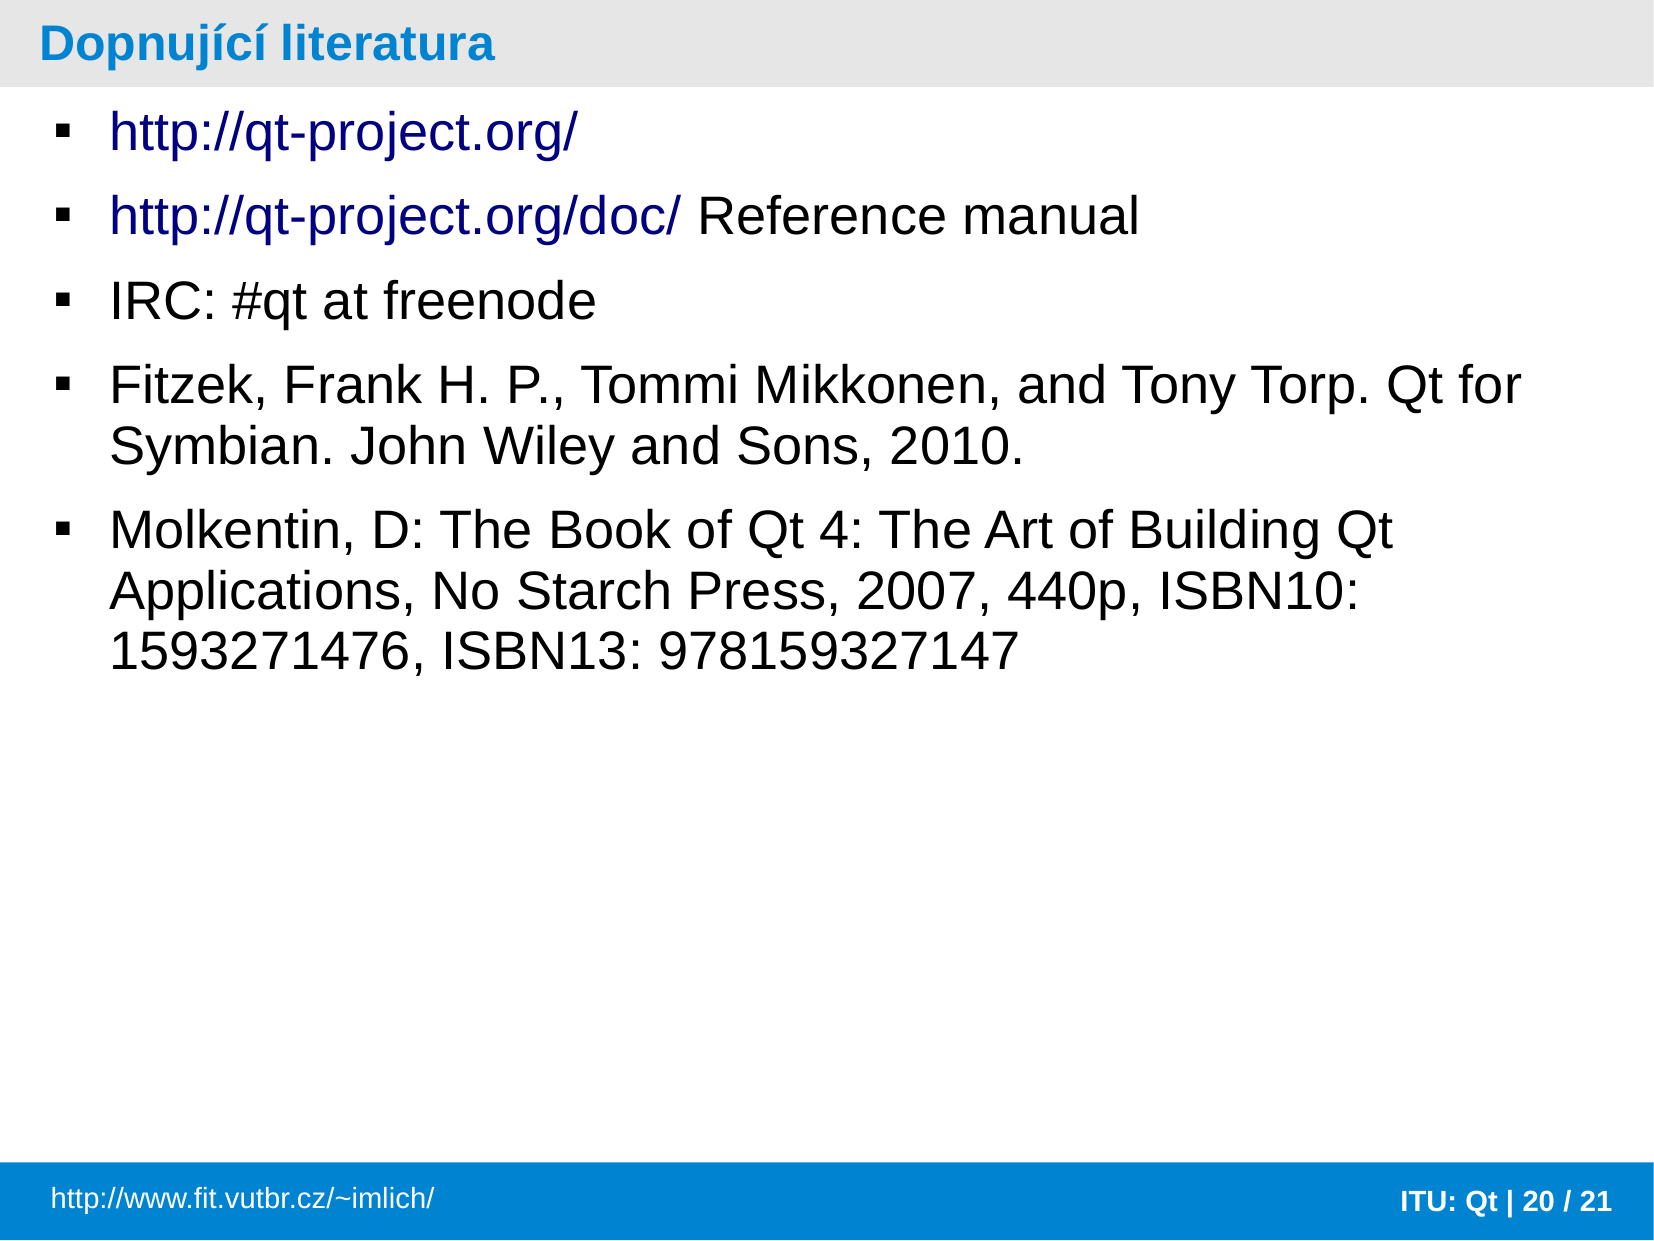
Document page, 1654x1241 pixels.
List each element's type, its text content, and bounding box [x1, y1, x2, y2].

title Dopnující literatura [39, 5, 1615, 81]
list http://qt-project.org/ http://qt-project.org/doc/ Reference manual IRC: #qt at freenode Fitzek, Frank H. P., Tommi Mikkonen, and Tony Torp. Qt for Symbian. John Wiley and Sons, 2010. Molkentin, D: The Book of Qt 4: The Art of Building Qt Applications, No Starch Press, 2007, 440p, ISBN10: 1593271476, ISBN13: 978159327147 [38, 101, 1616, 1126]
